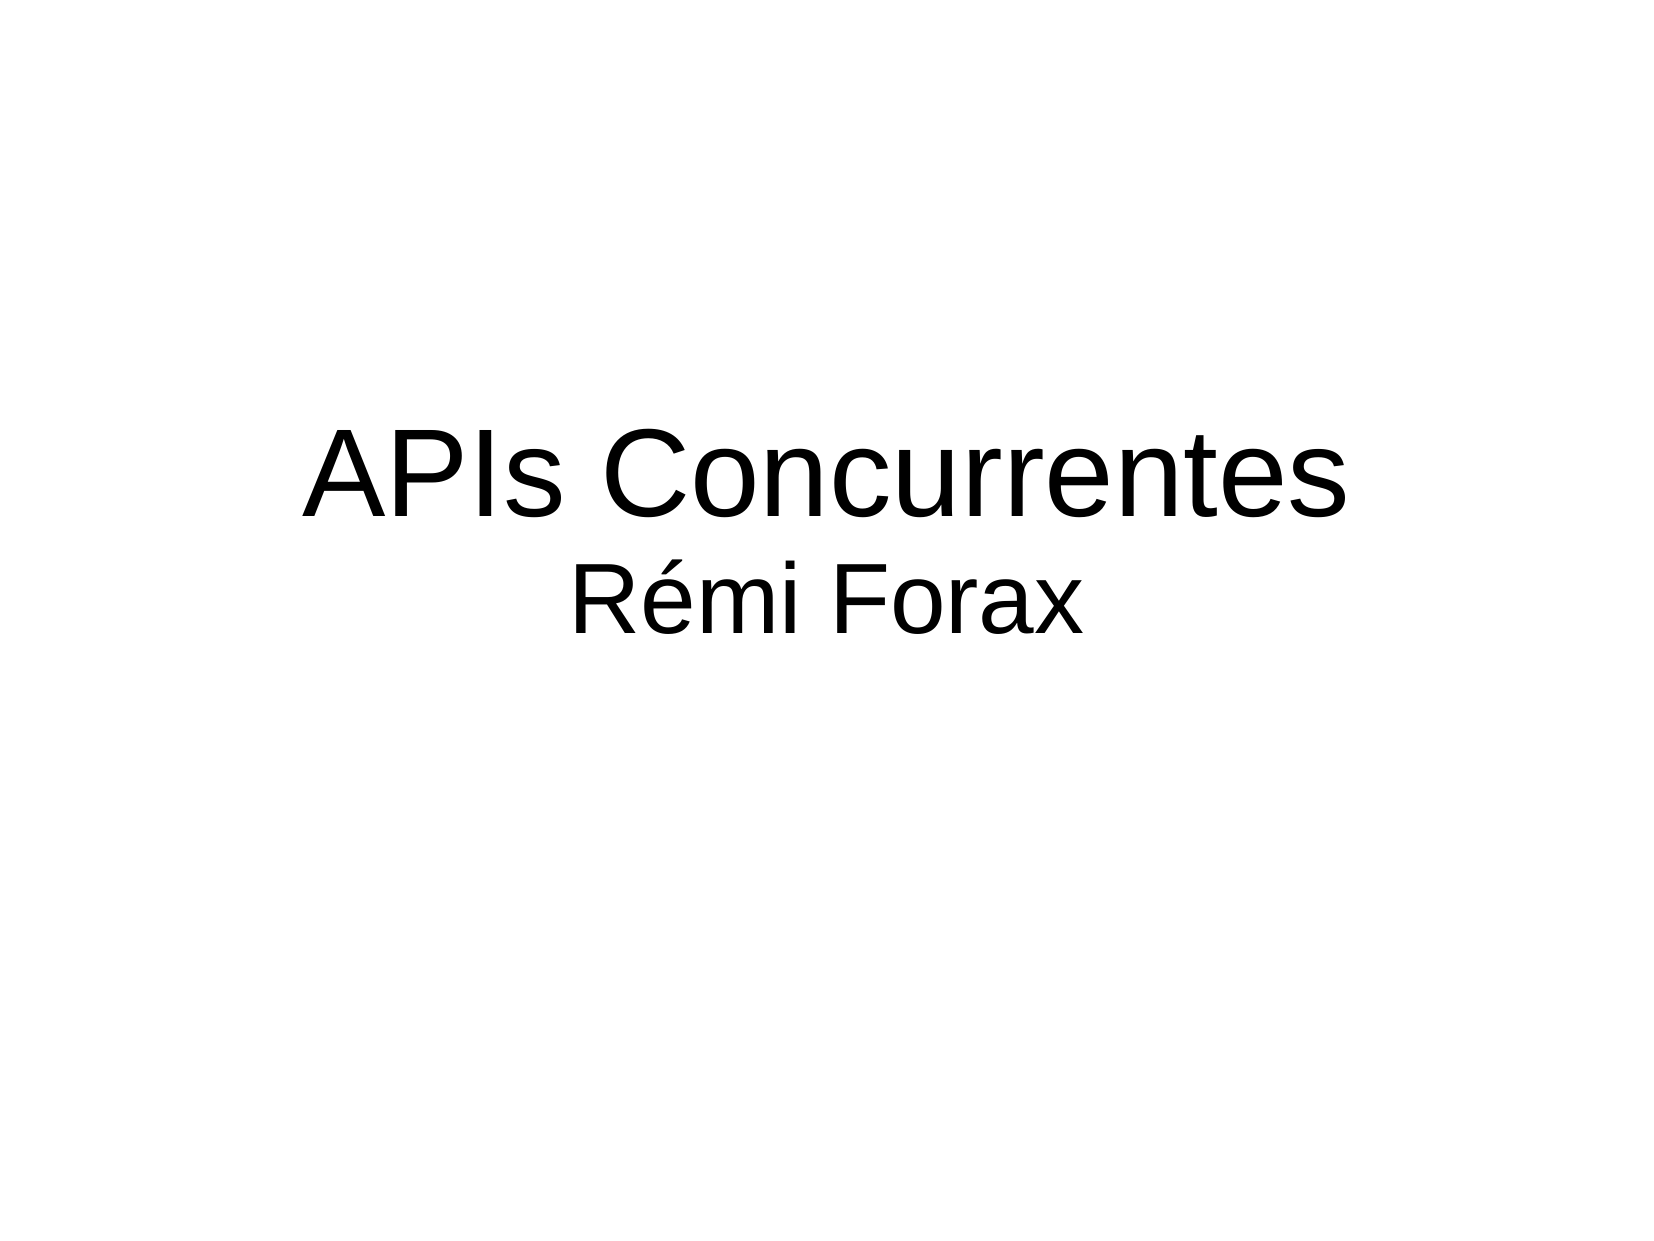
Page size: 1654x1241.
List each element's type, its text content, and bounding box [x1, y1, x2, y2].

subtitle APIs Concurrentes Rémi Forax [82, 49, 1571, 1010]
